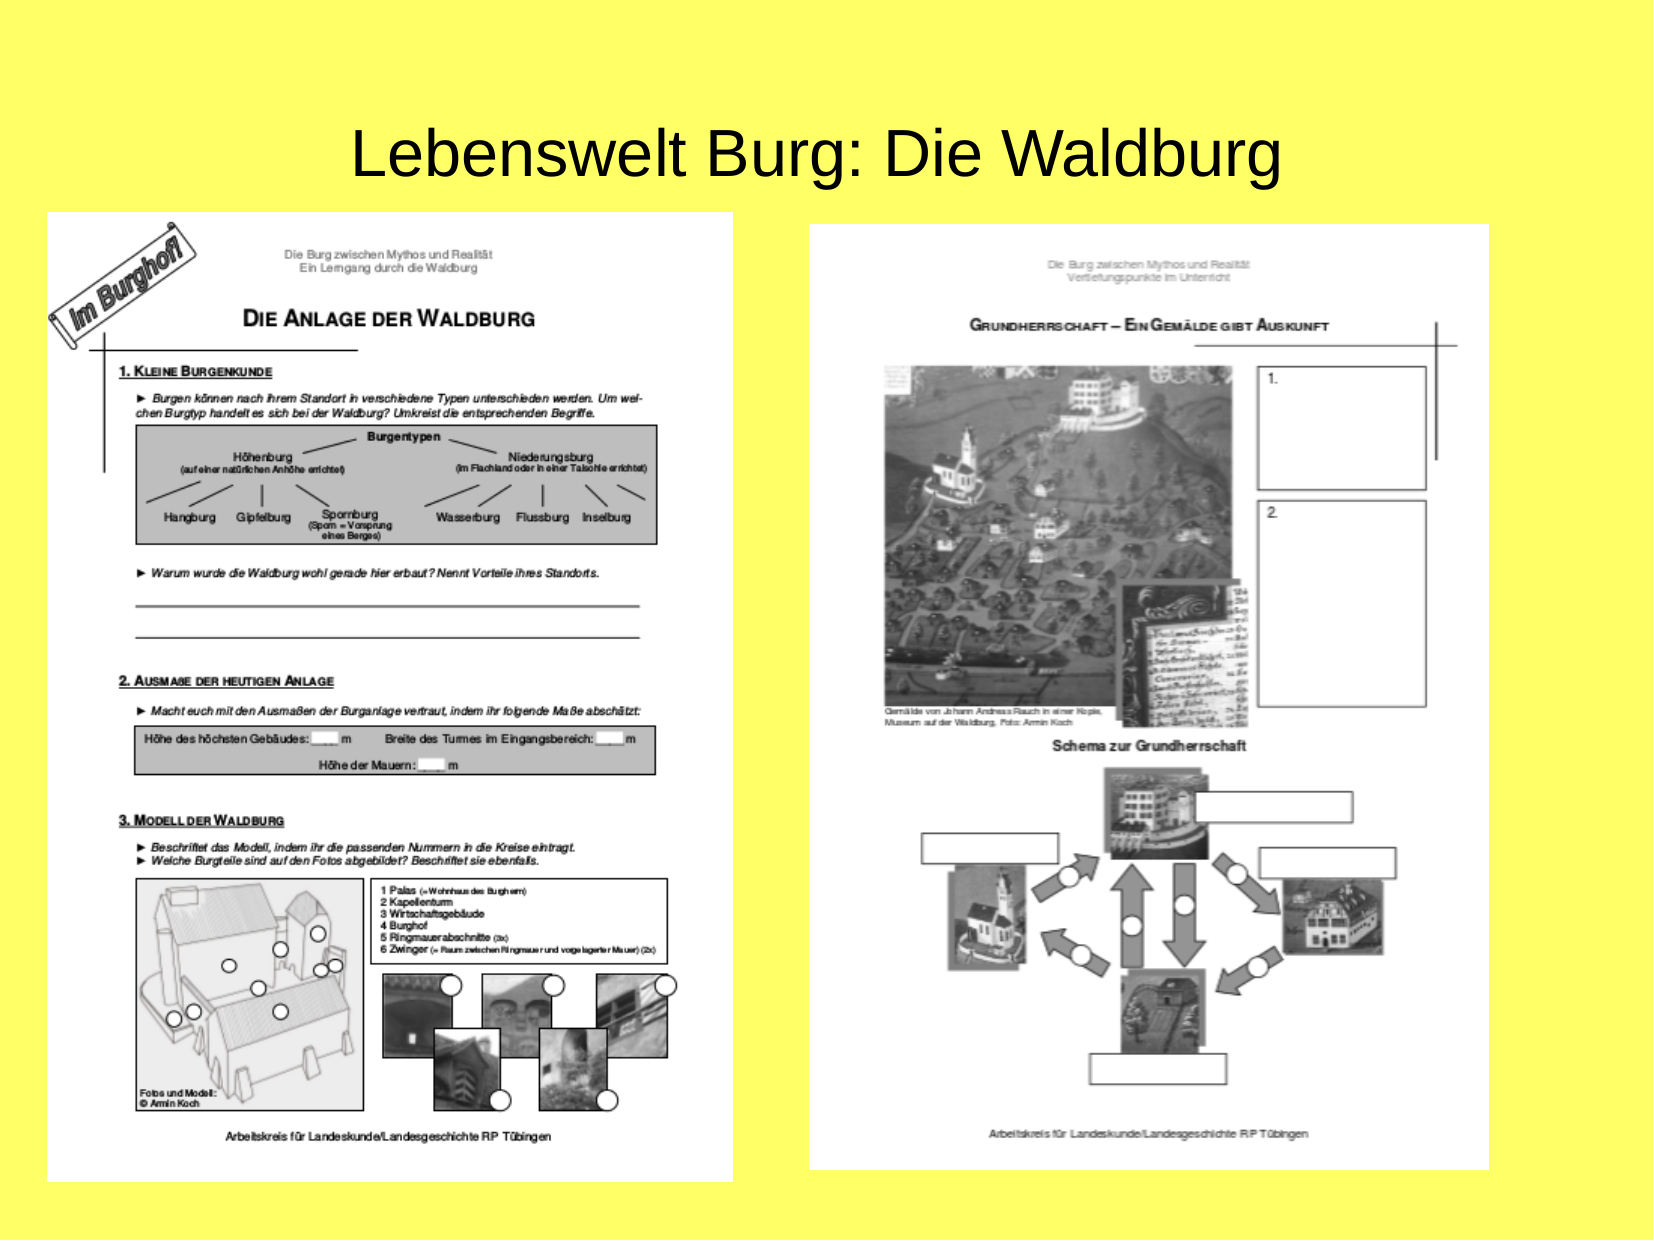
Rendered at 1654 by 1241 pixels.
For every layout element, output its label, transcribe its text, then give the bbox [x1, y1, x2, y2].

title Lebenswelt Burg: Die Waldburg [82, 49, 1571, 257]
picture [809, 224, 1489, 1170]
picture [47, 212, 733, 1182]
